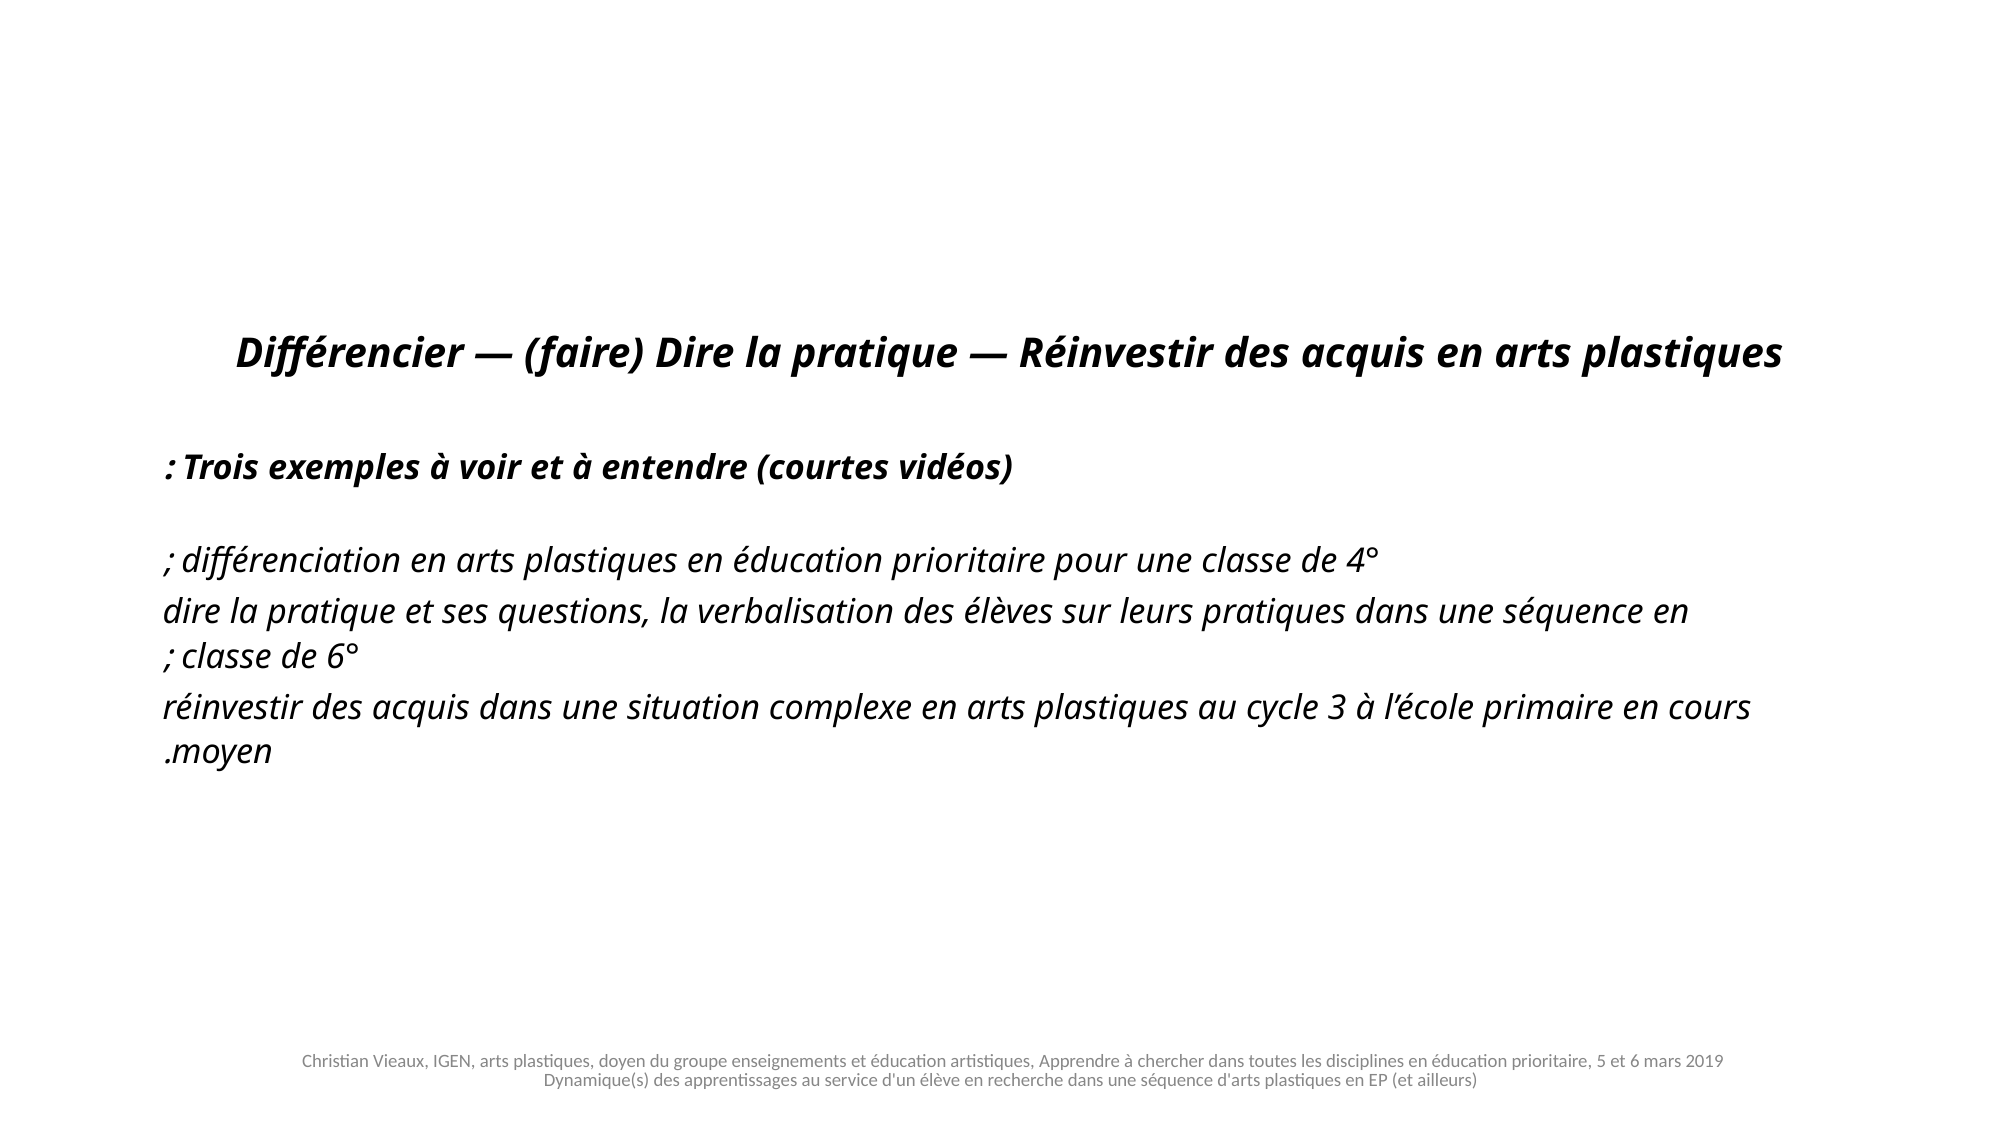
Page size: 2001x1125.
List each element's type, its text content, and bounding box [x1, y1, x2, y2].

text_box Christian Vieaux, IGEN, arts plastiques, doyen du groupe enseignements et éducation artistiques, Apprendre à chercher dans toutes les disciplines en éducation prioritaire, 5 et 6 mars 2019 Dynamique(s) des apprentissages au service d'un élève en recherche dans une séquence d'arts plastiques en EP (et ailleurs) [77, 1046, 1943, 1103]
text_box Différencier — (faire) Dire la pratique — Réinvestir des acquis en arts plastiques Trois exemples à voir et à entendre (courtes vidéos) : différenciation en arts plastiques en éducation prioritaire pour une classe de 4° ; dire la pratique et ses questions, la verbalisation des élèves sur leurs pratiques dans une séquence en classe de 6° ; réinvestir des acquis dans une situation complexe en arts plastiques au cycle 3 à l’école primaire en cours moyen. [147, 320, 1873, 781]
